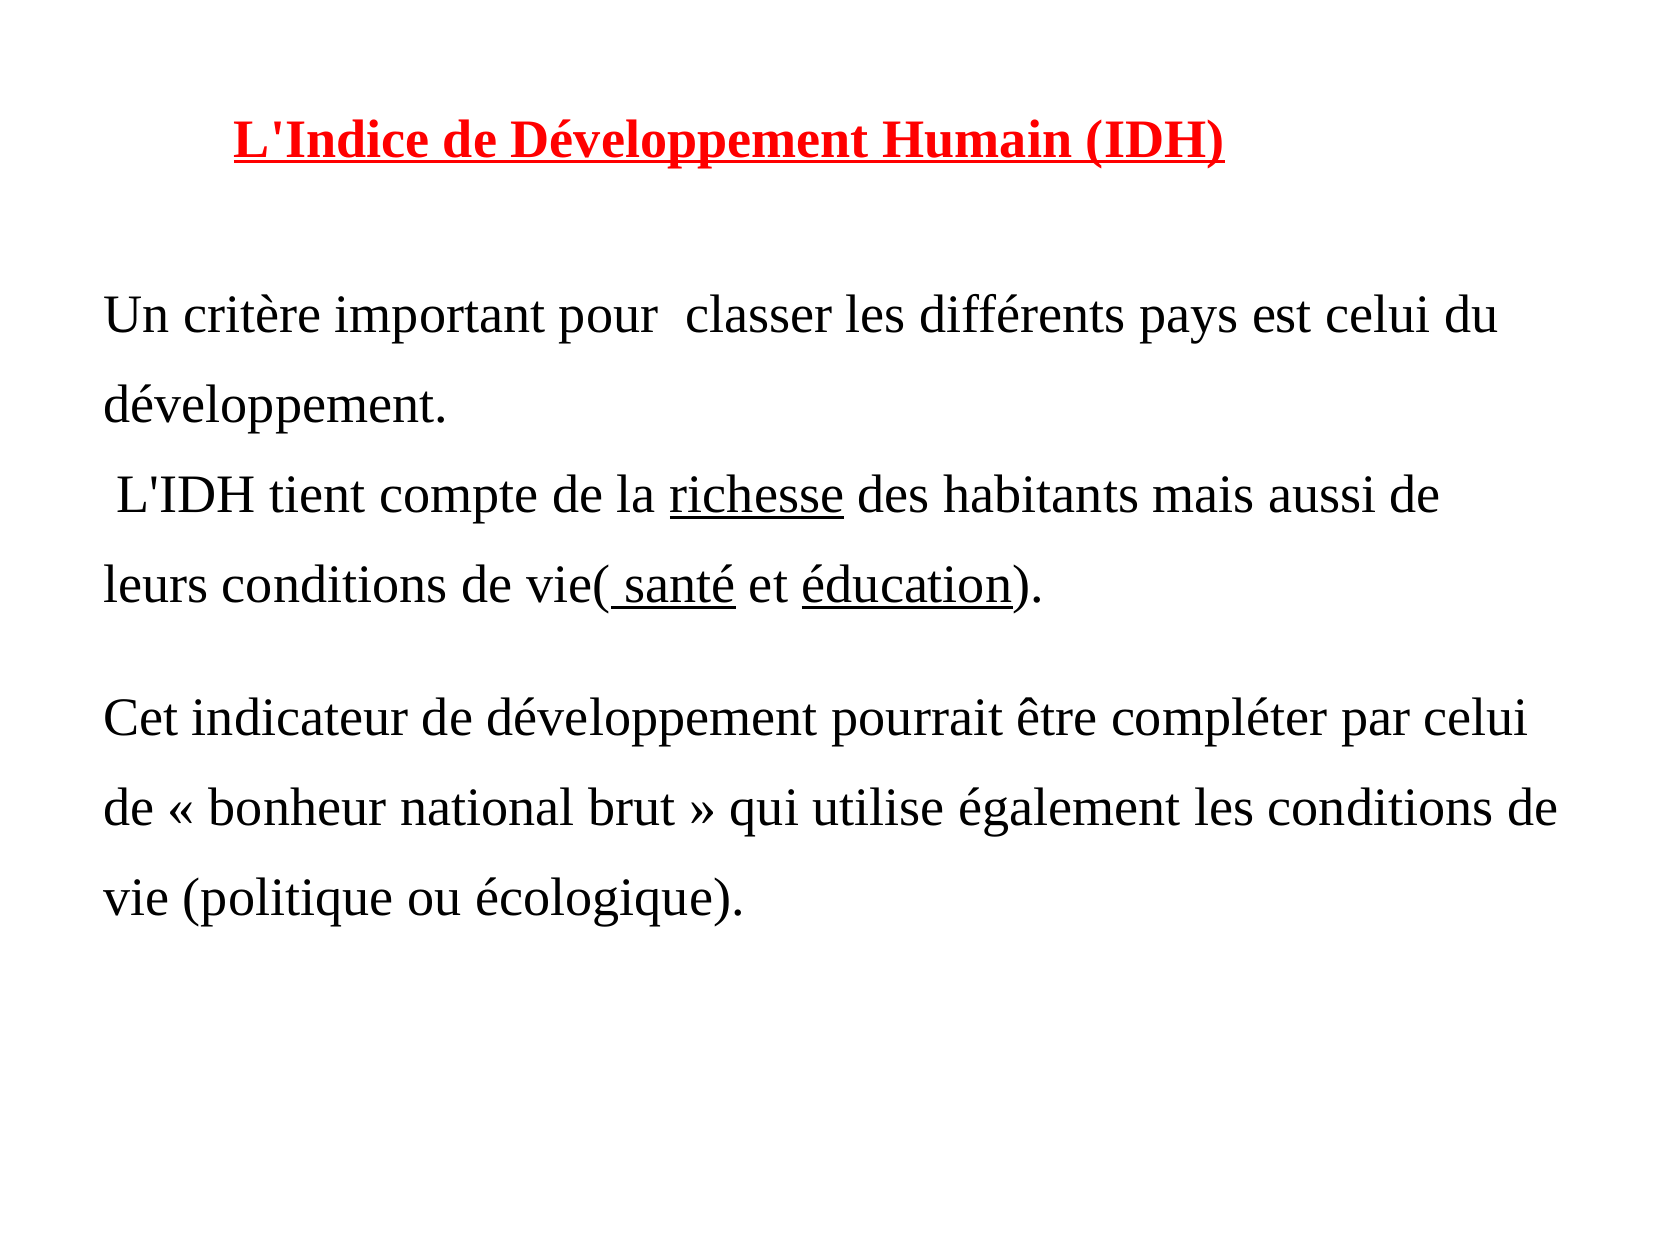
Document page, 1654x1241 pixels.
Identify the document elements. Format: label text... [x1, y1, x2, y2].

text_box L'Indice de Développement Humain (IDH) [219, 71, 1241, 148]
text_box Un critère important pour classer les différents pays est celui du développement. L'IDH tient compte de la richesse des habitants mais aussi de leurs conditions de vie( santé et éducation). [88, 247, 1575, 598]
text_box Cet indicateur de développement pourrait être compléter par celui de « bonheur national brut » qui utilise également les conditions de vie (politique ou écologique). [88, 649, 1610, 916]
